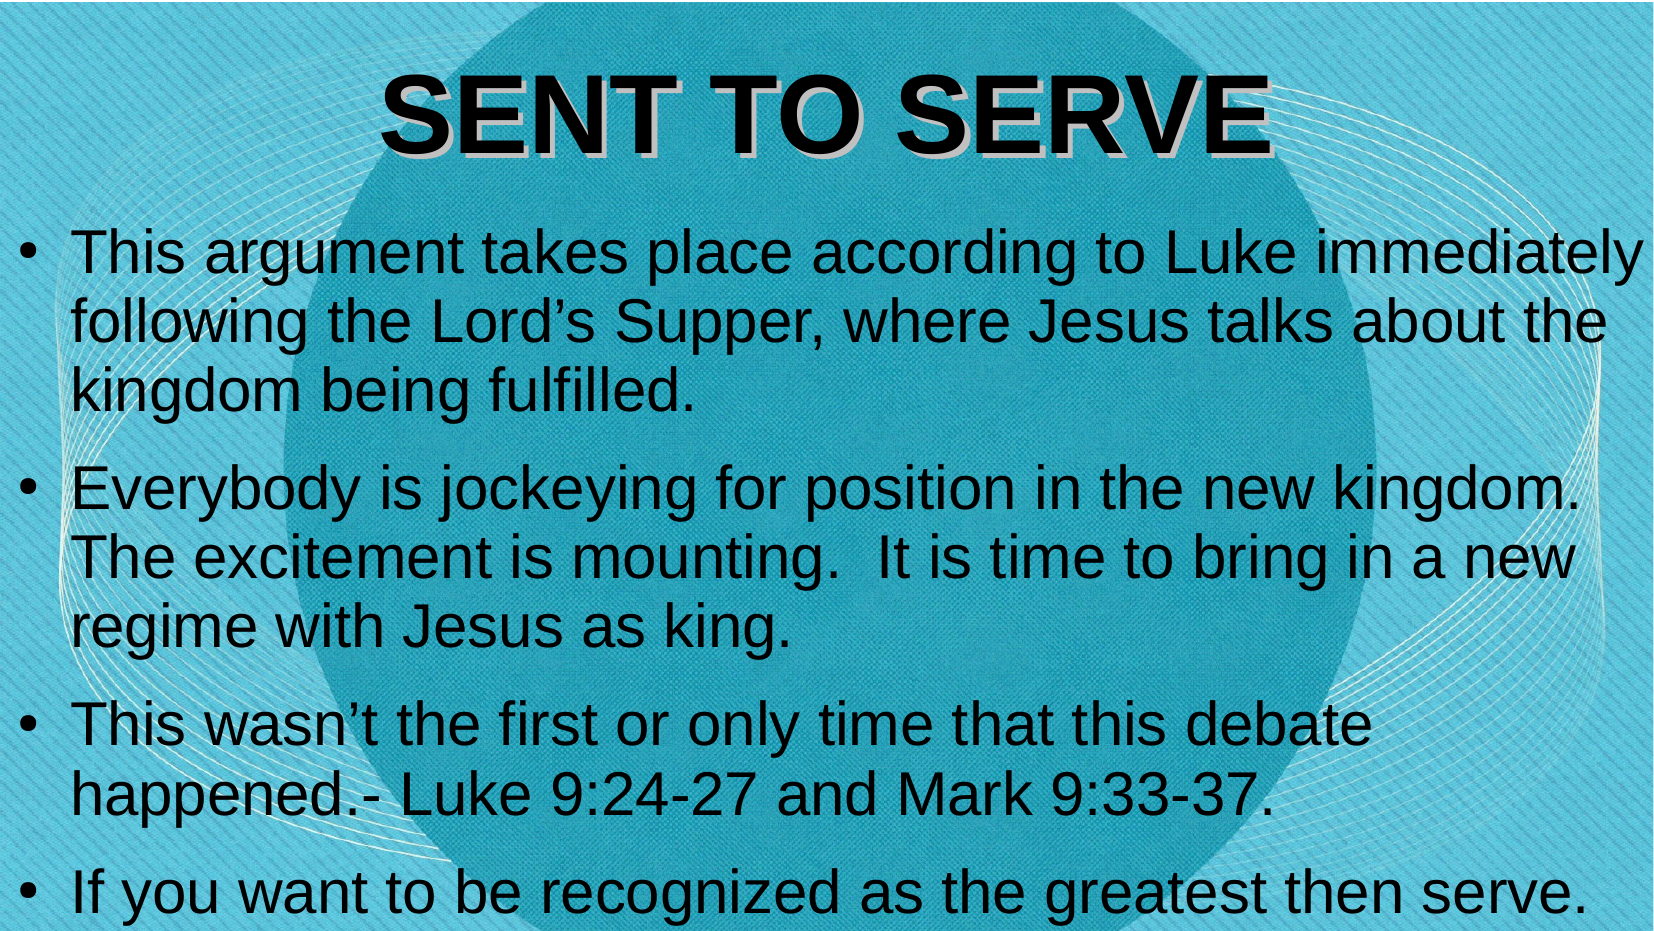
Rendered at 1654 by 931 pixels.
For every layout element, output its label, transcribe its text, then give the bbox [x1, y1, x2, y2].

title SENT TO SERVE [82, 37, 1571, 193]
picture [0, 2, 1654, 931]
list This argument takes place according to Luke immediately following the Lord’s Supper, where Jesus talks about the kingdom being fulfilled. Everybody is jockeying for position in the new kingdom. The excitement is mounting. It is time to bring in a new regime with Jesus as king. This wasn’t the first or only time that this debate happened.- Luke 9:24-27 and Mark 9:33-37. If you want to be recognized as the greatest then serve. [0, 217, 1651, 931]
